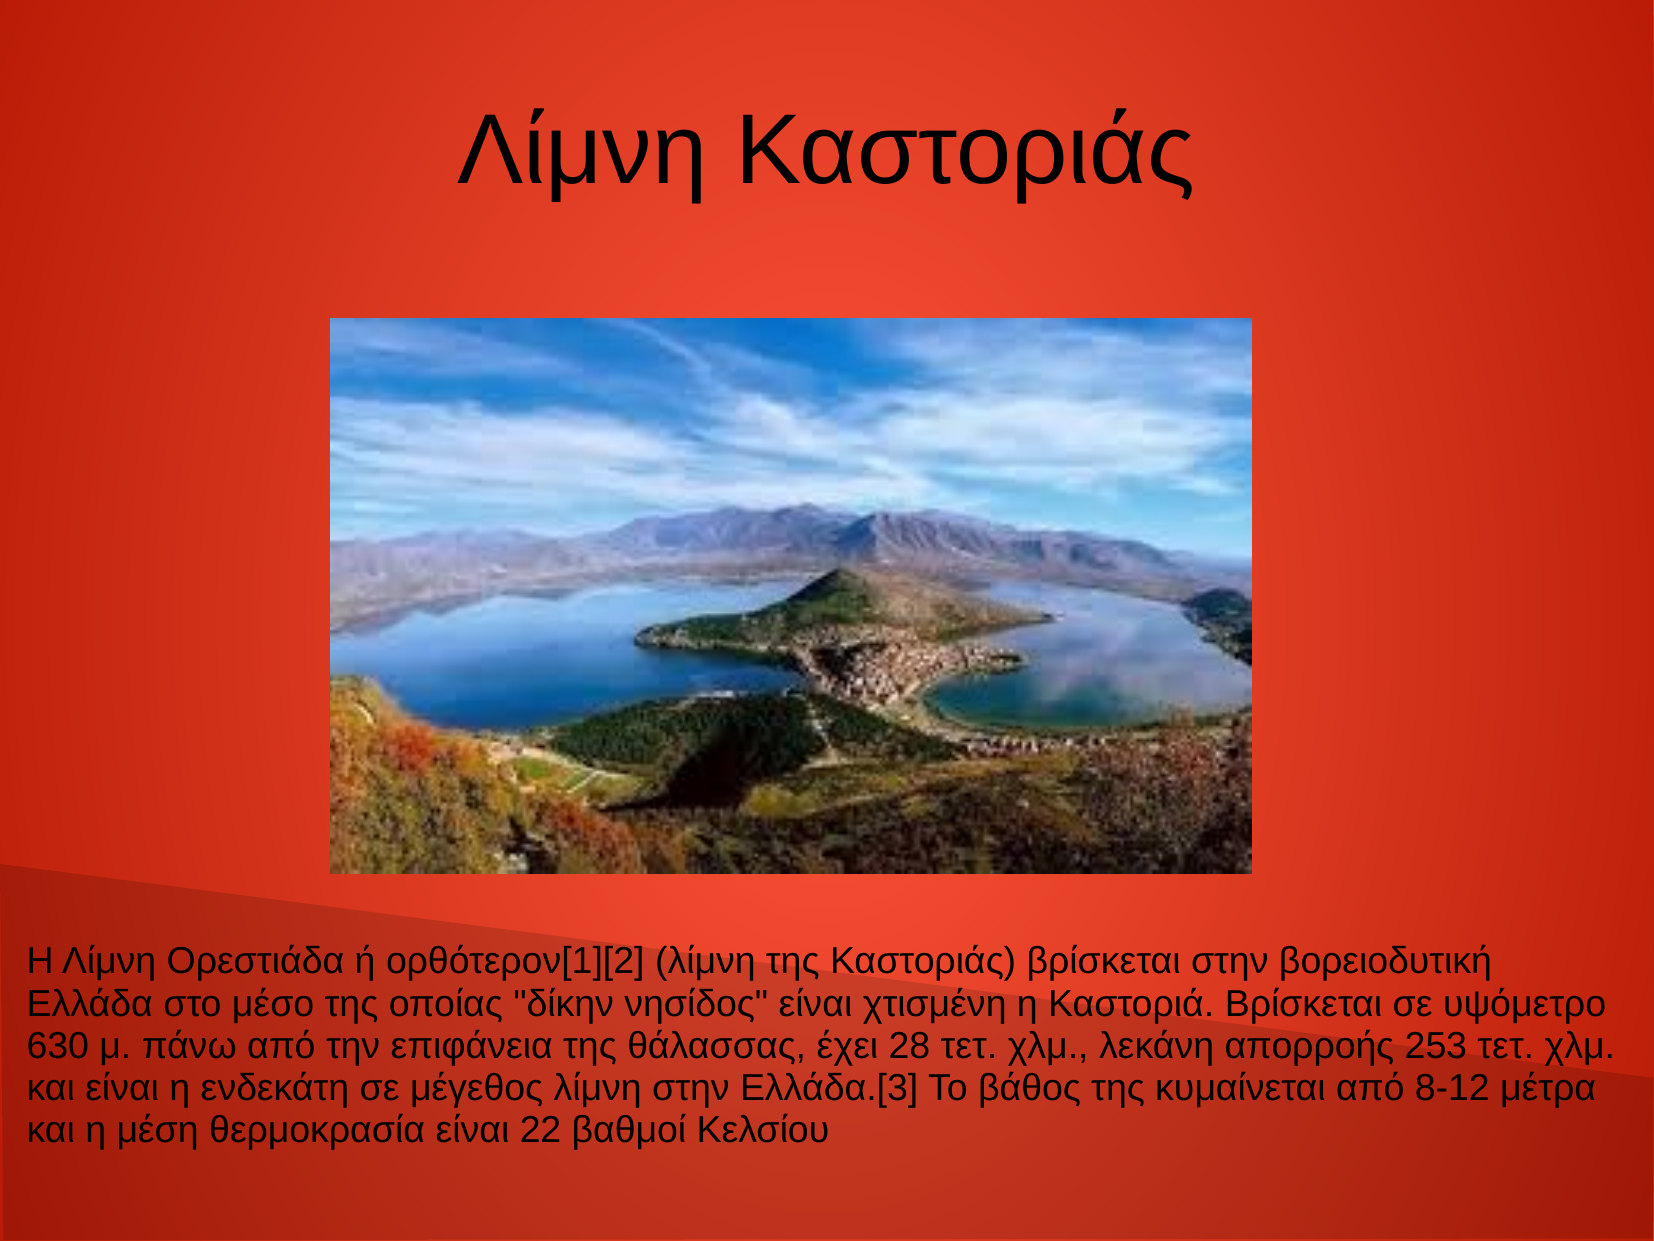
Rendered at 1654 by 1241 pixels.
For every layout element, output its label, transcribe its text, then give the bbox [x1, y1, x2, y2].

picture [330, 318, 1252, 875]
title Λίμνη Καστοριάς [82, 47, 1571, 252]
text_box Η Λίμνη Ορεστιάδα ή ορθότερον[1][2] (λίμνη της Καστοριάς) βρίσκεται στην βορειοδυτική Ελλάδα στο μέσο της οποίας "δίκην νησίδος" είναι χτισμένη η Καστοριά. Βρίσκεται σε υψόμετρο 630 μ. πάνω από την επιφάνεια της θάλασσας, έχει 28 τετ. χλμ., λεκάνη απορροής 253 τετ. χλμ. και είναι η ενδεκάτη σε μέγεθος λίμνη στην Ελλάδα.[3] Το βάθος της κυμαίνεται από 8-12 μέτρα και η μέση θερμοκρασία είναι 22 βαθμοί Κελσίου [11, 932, 1642, 1158]
